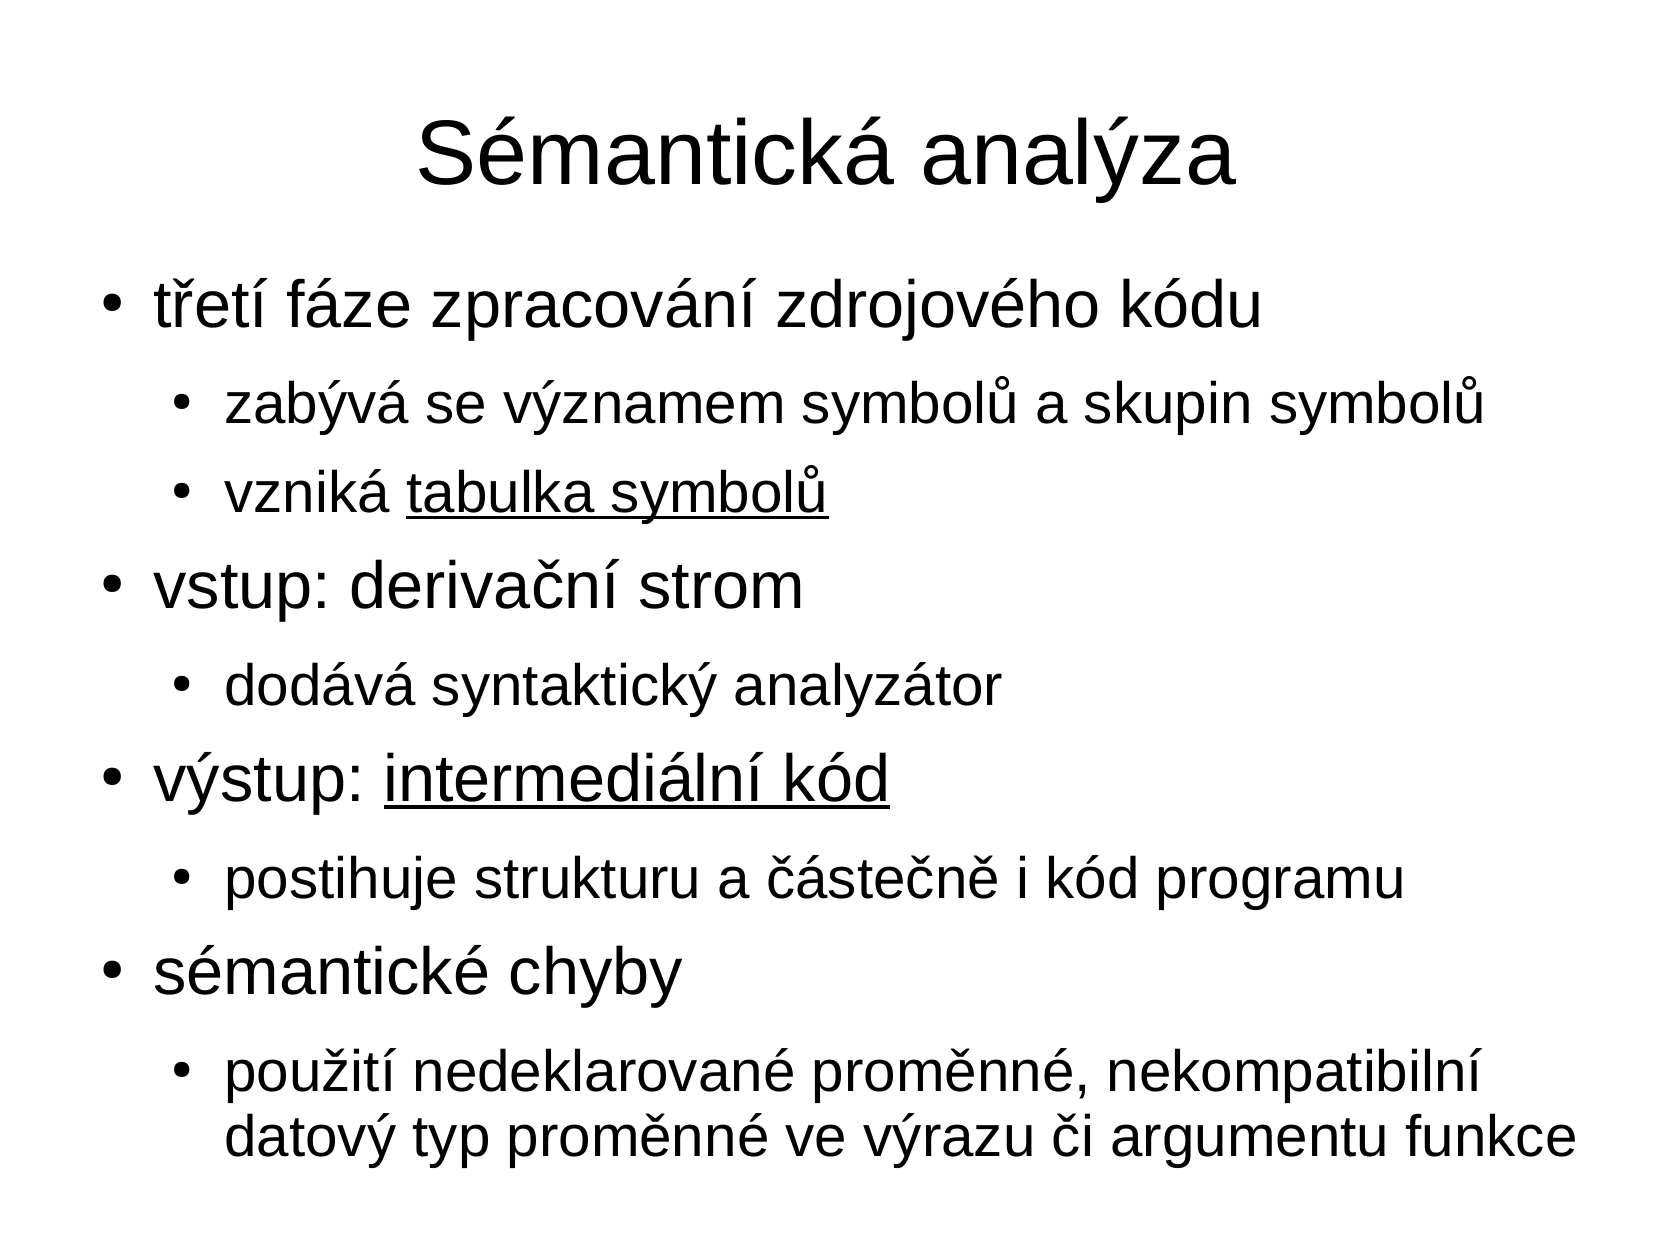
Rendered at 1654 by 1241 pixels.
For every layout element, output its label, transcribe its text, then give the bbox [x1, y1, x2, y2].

list třetí fáze zpracování zdrojového kódu zabývá se významem symbolů a skupin symbolů vzniká tabulka symbolů vstup: derivační strom dodává syntaktický analyzátor výstup: intermediální kód postihuje strukturu a částečně i kód programu sémantické chyby použití nedeklarované proměnné, nekompatibilní datový typ proměnné ve výrazu či argumentu funkce [82, 266, 1595, 1169]
title Sémantická analýza [82, 56, 1571, 250]
